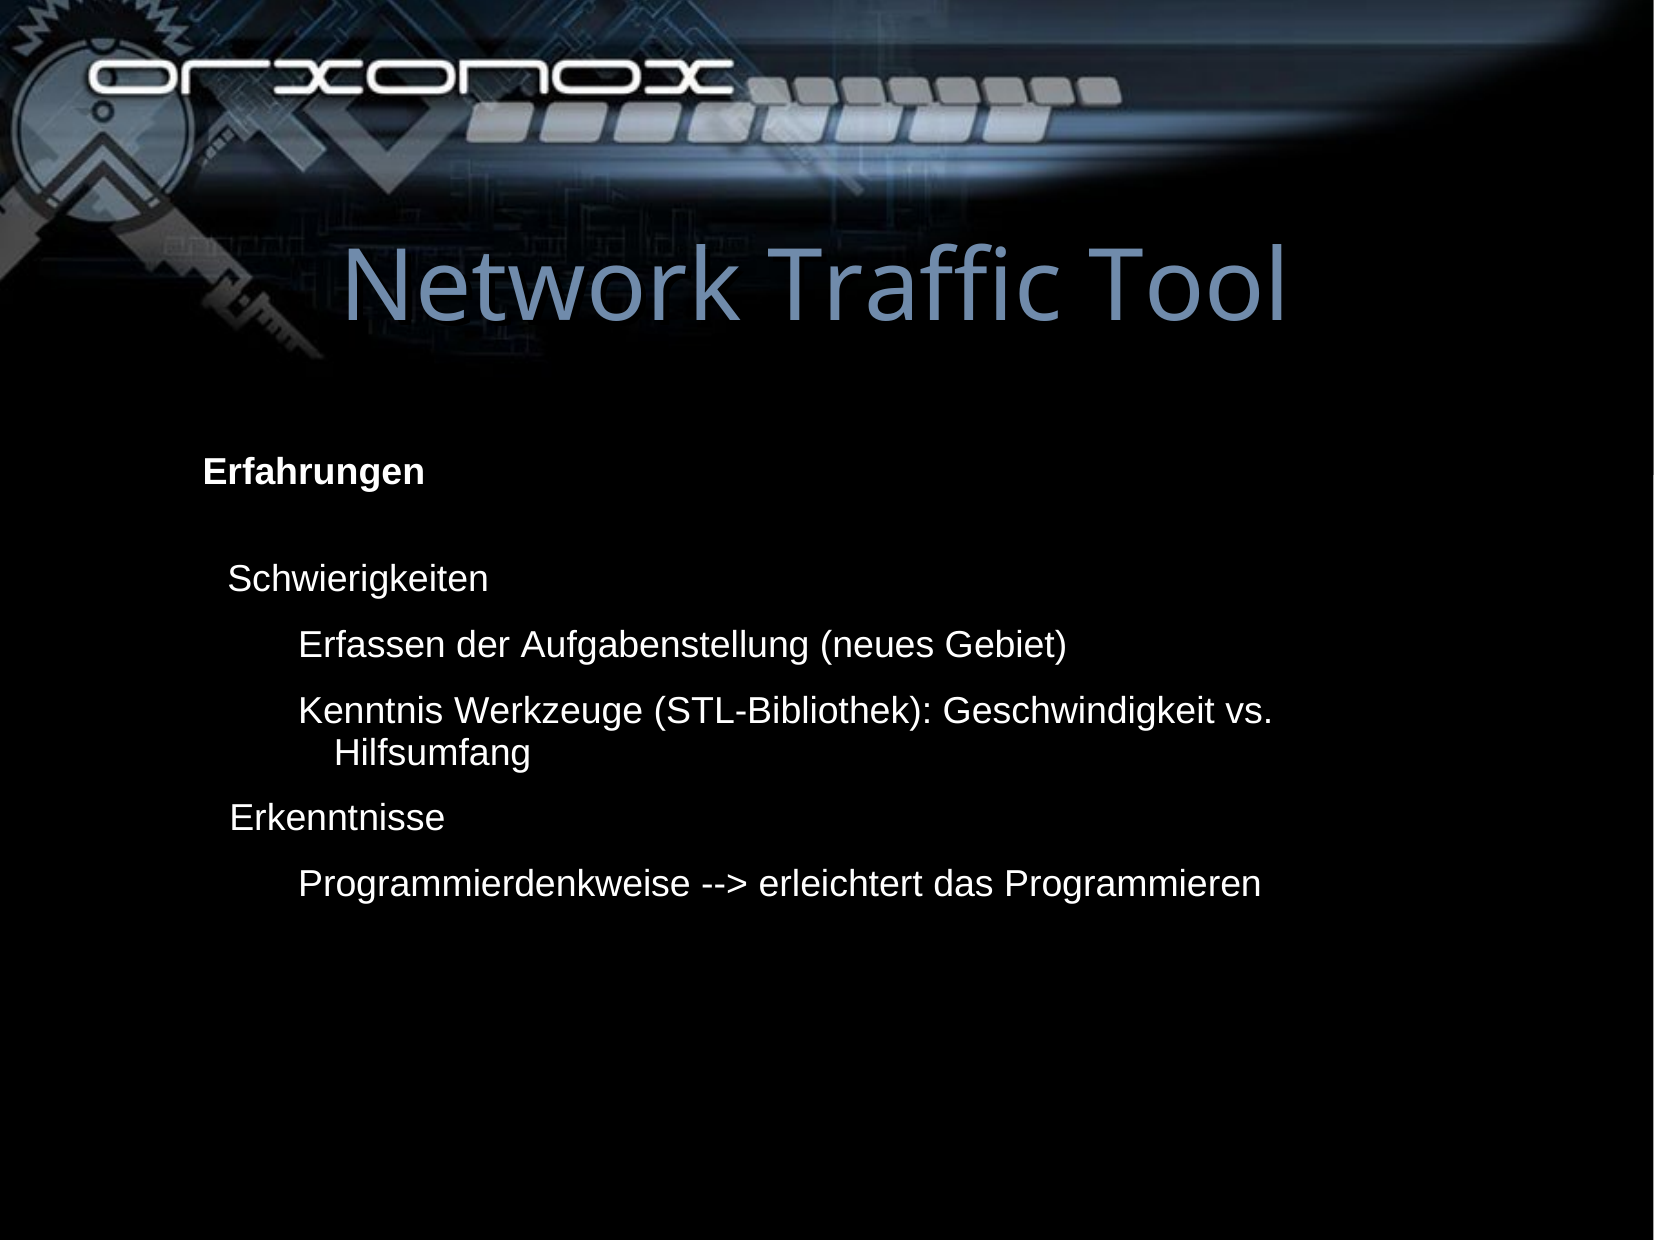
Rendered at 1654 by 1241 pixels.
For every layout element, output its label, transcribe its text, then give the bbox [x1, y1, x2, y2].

text_box Erfahrungen Schwierigkeiten Erfassen der Aufgabenstellung (neues Gebiet) Kenntnis Werkzeuge (STL-Bibliothek): Geschwindigkeit vs. Hilfsumfang Erkenntnisse Programmierdenkweise --> erleichtert das Programmieren [177, 442, 1329, 912]
text_box Network Traffic Tool [324, 205, 1447, 337]
picture [0, 0, 1654, 475]
